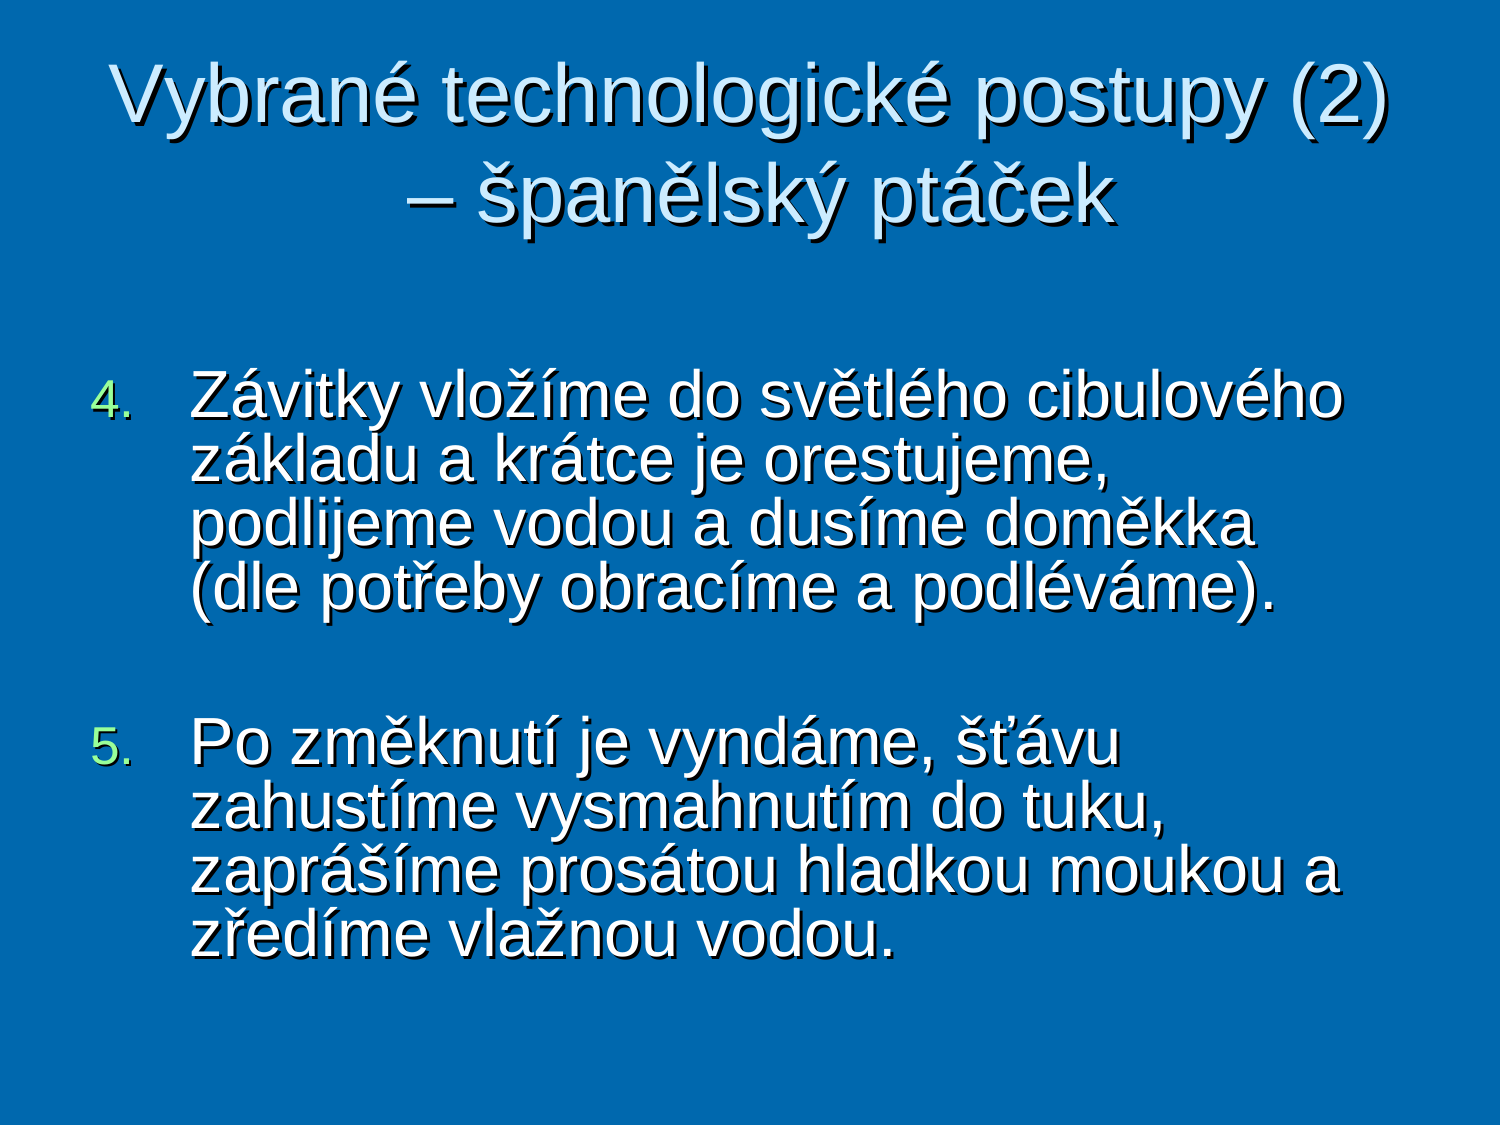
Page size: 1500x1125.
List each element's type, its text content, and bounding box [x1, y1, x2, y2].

title Vybrané technologické postupy (2) – španělský ptáček [75, 31, 1426, 247]
list Závitky vložíme do světlého cibulového základu a krátce je orestujeme, podlijeme vodou a dusíme doměkka (dle potřeby obracíme a podléváme). Po změknutí je vyndáme, šťávu zahustíme vysmahnutím do tuku, zaprášíme prosátou hladkou moukou a zředíme vlažnou vodou. [75, 262, 1426, 1006]
